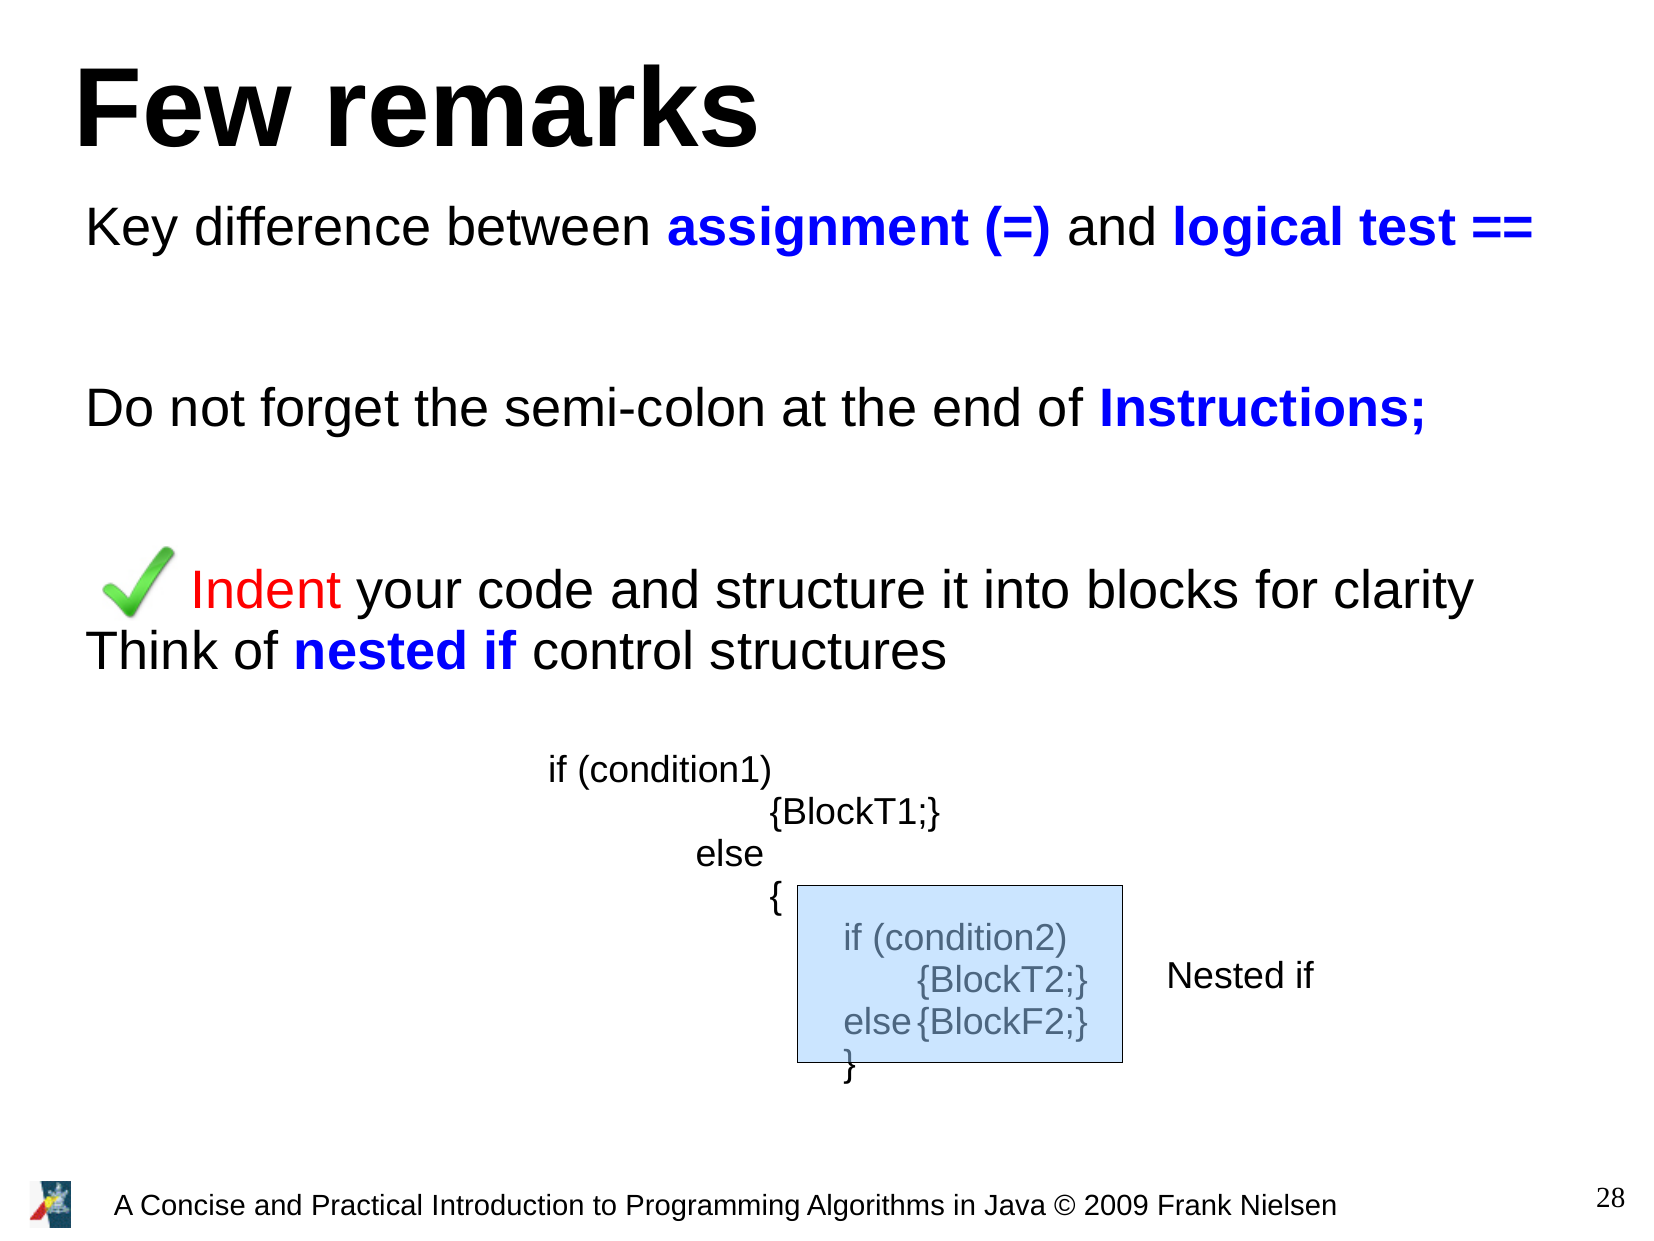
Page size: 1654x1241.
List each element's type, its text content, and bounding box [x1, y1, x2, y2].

picture [102, 545, 178, 621]
text_box Key difference between assignment (=) and logical test == Do not forget the semi-colon at the end of Instructions; Indent your code and structure it into blocks for clarity Think of nested if control structures [70, 188, 1550, 695]
picture [29, 1181, 71, 1228]
text_box Nested if [1151, 947, 1329, 1004]
text_box Few remarks [59, 36, 1625, 178]
text_box [797, 885, 1123, 1063]
text_box if (condition1) {BlockT1;} else { if (condition2) {BlockT2;} else {BlockF2;} } [533, 741, 1104, 1093]
